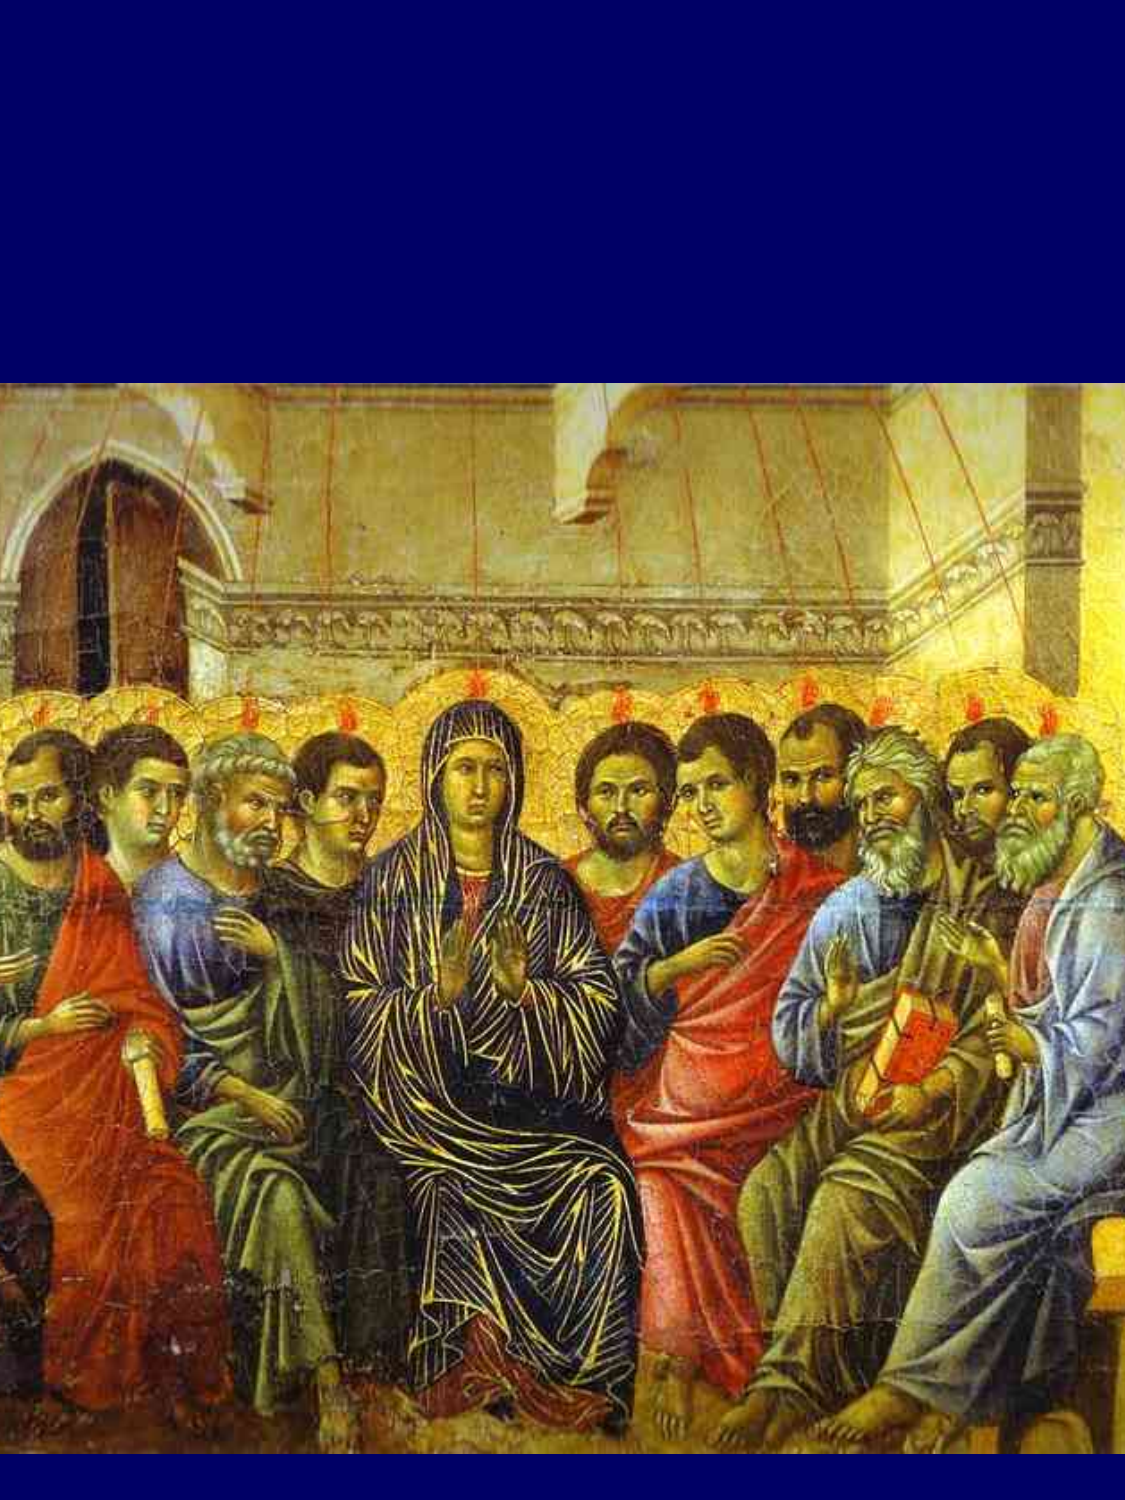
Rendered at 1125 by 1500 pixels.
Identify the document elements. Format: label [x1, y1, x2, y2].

picture [0, 383, 1125, 1455]
